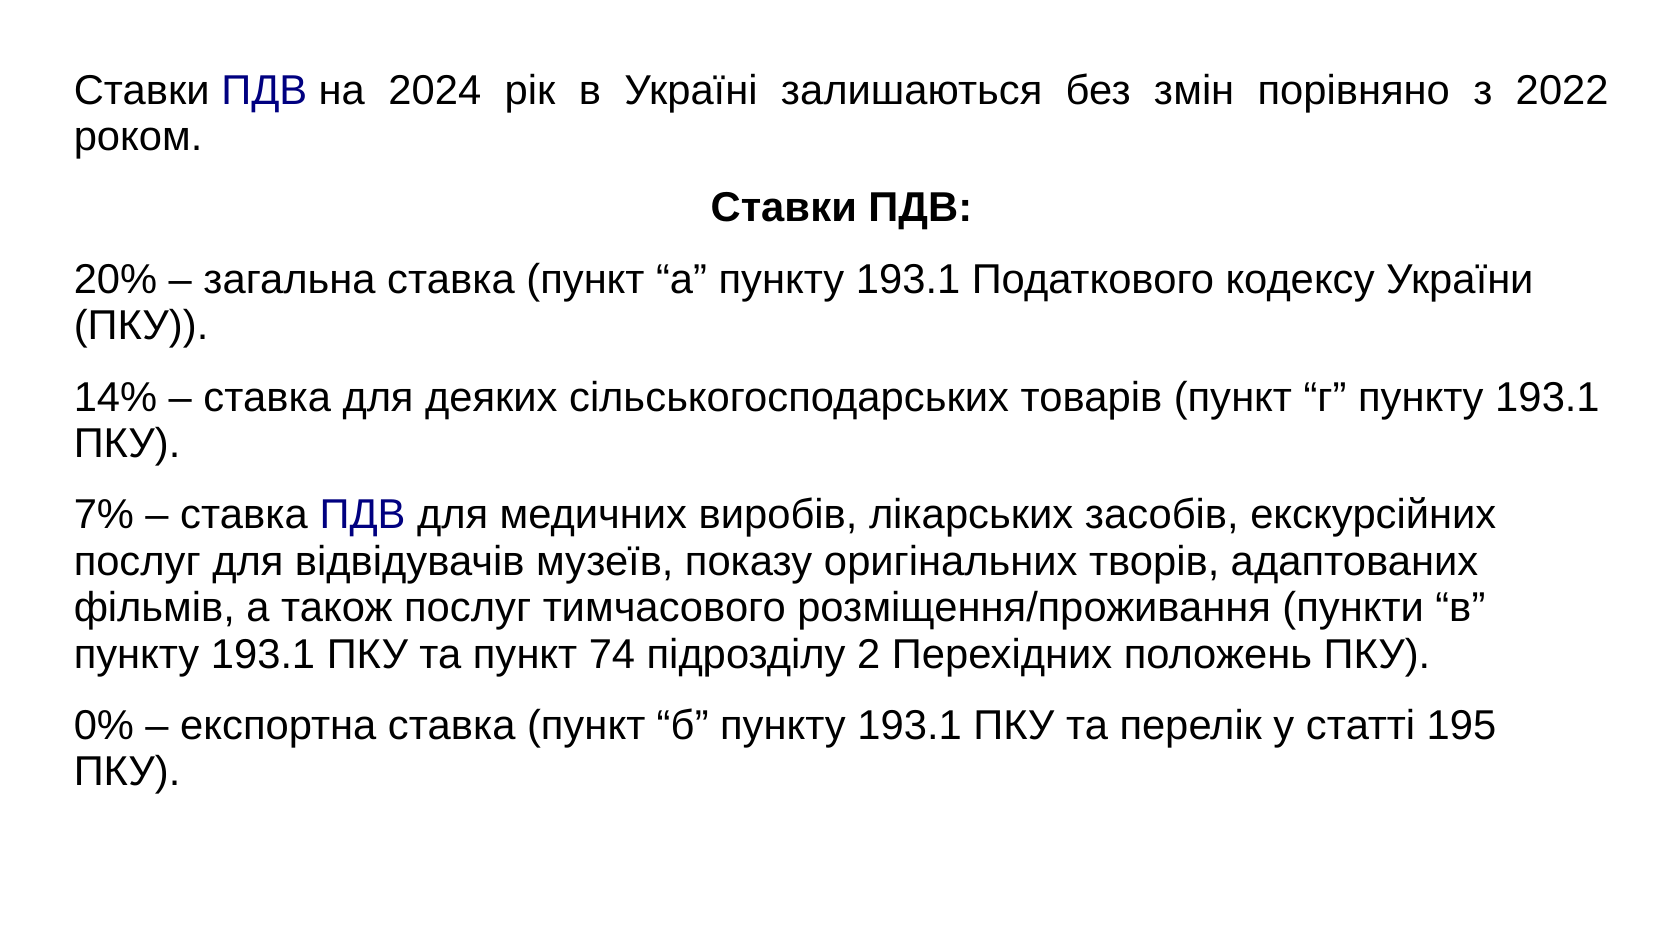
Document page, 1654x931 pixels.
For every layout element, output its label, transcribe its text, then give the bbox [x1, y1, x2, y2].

text_box Ставки ПДВ на 2024 рік в Україні залишаються без змін порівняно з 2022 роком. Ставки ПДВ: 20% – загальна ставка (пункт “а” пункту 193.1 Податкового кодексу України (ПКУ)). 14% – ставка для деяких сільськогосподарських товарів (пункт “г” пункту 193.1 ПКУ). 7% – ставка ПДВ для медичних виробів, лікарських засобів, екскурсійних послуг для відвідувачів музеїв, показу оригінальних творів, адаптованих фільмів, а також послуг тимчасового розміщення/проживання (пункти “в” пункту 193.1 ПКУ та пункт 74 підрозділу 2 Перехідних положень ПКУ). 0% – експортна ставка (пункт “б” пункту 193.1 ПКУ та перелік у статті 195 ПКУ). [59, 59, 1625, 886]
